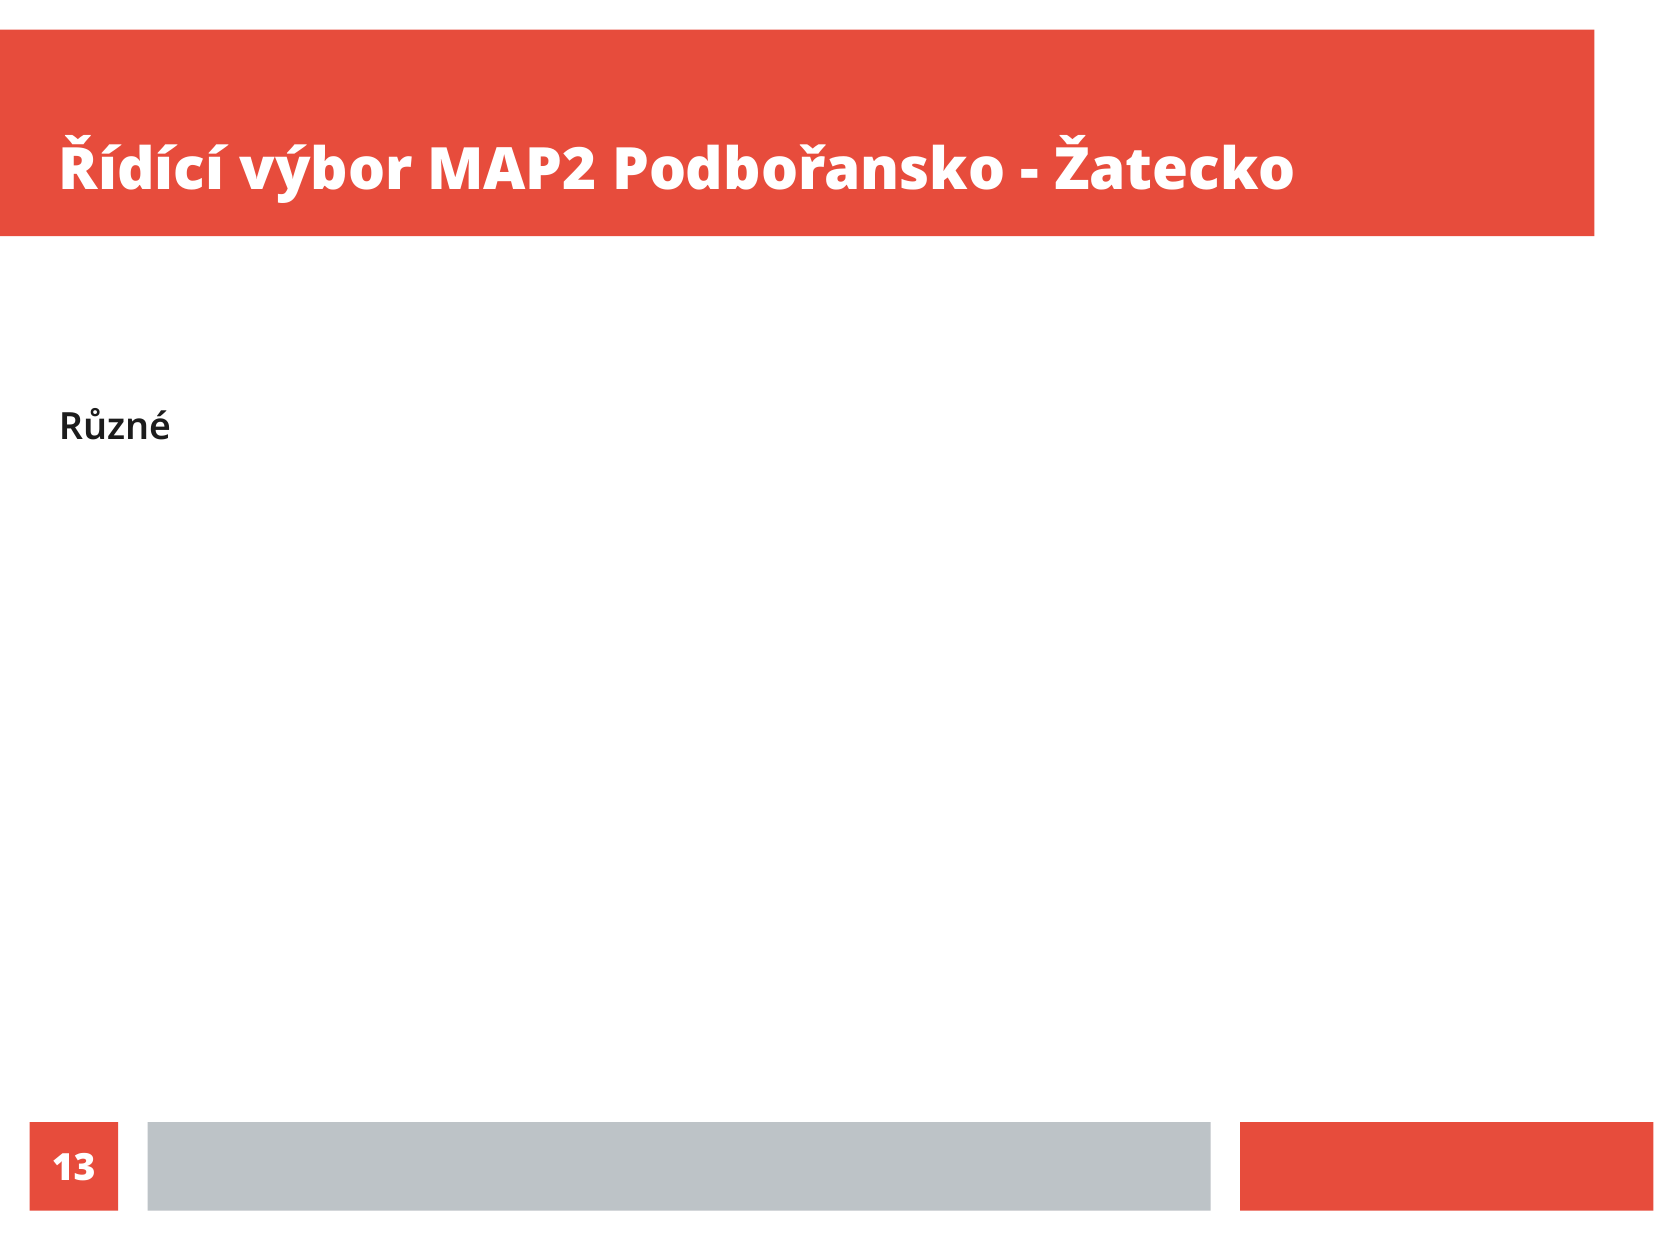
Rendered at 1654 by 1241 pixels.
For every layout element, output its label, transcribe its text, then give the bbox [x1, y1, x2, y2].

list Různé [59, 324, 1565, 1093]
title Řídící výbor MAP2 Podbořansko - Žatecko [59, 59, 1595, 207]
